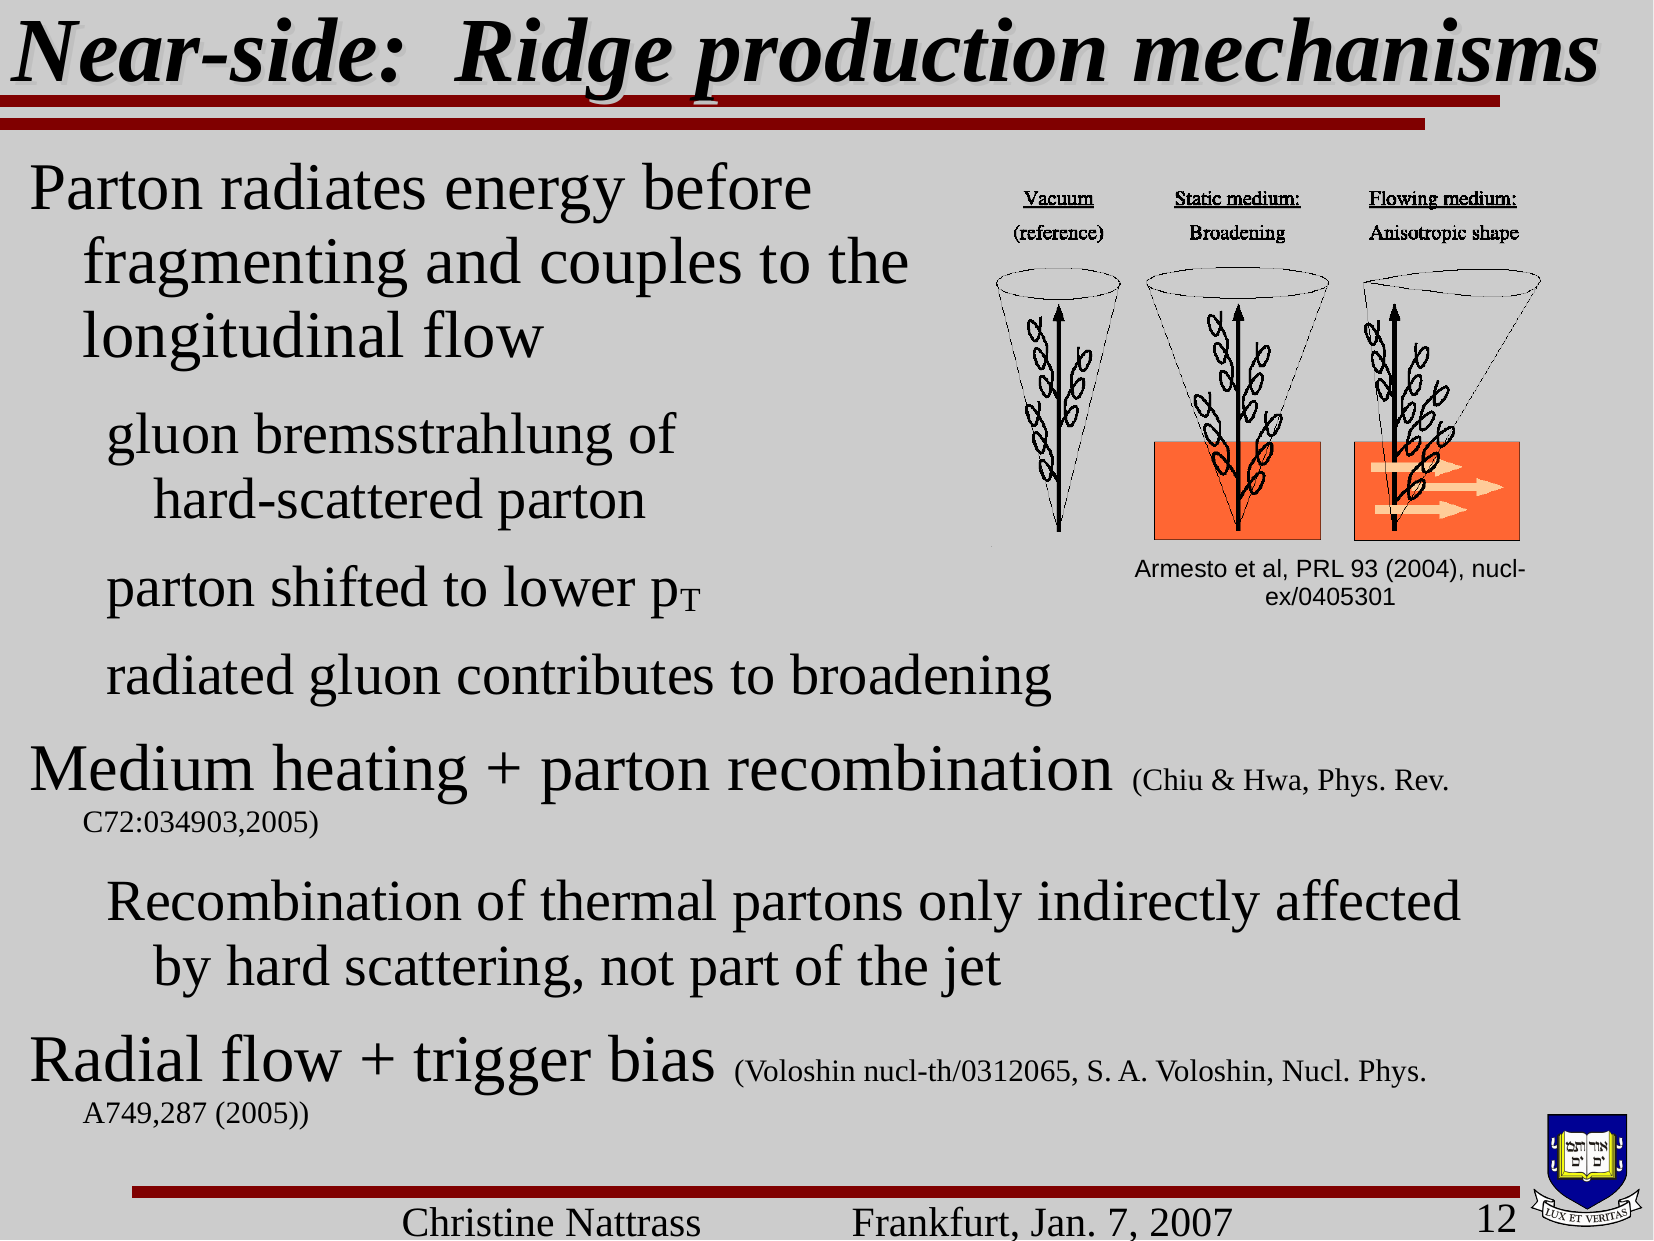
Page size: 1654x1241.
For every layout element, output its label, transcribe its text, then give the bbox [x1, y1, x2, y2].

title Near-side: Ridge production mechanisms [11, 0, 1654, 107]
picture [1530, 1114, 1643, 1227]
list Parton radiates energy before fragmenting and couples to the longitudinal flow gluon bremsstrahlung of hard-scattered parton parton shifted to lower pT radiated gluon contributes to broadening Medium heating + parton recombination (Chiu & Hwa, Phys. Rev. C72:034903,2005) Recombination of thermal partons only indirectly affected by hard scattering, not part of the jet Radial flow + trigger bias (Voloshin nucl-th/0312065, S. A. Voloshin, Nucl. Phys. A749,287 (2005)) [11, 150, 1501, 1150]
picture [991, 184, 1545, 547]
text_box Armesto et al, PRL 93 (2004), nucl-ex/0405301 [1117, 546, 1545, 619]
